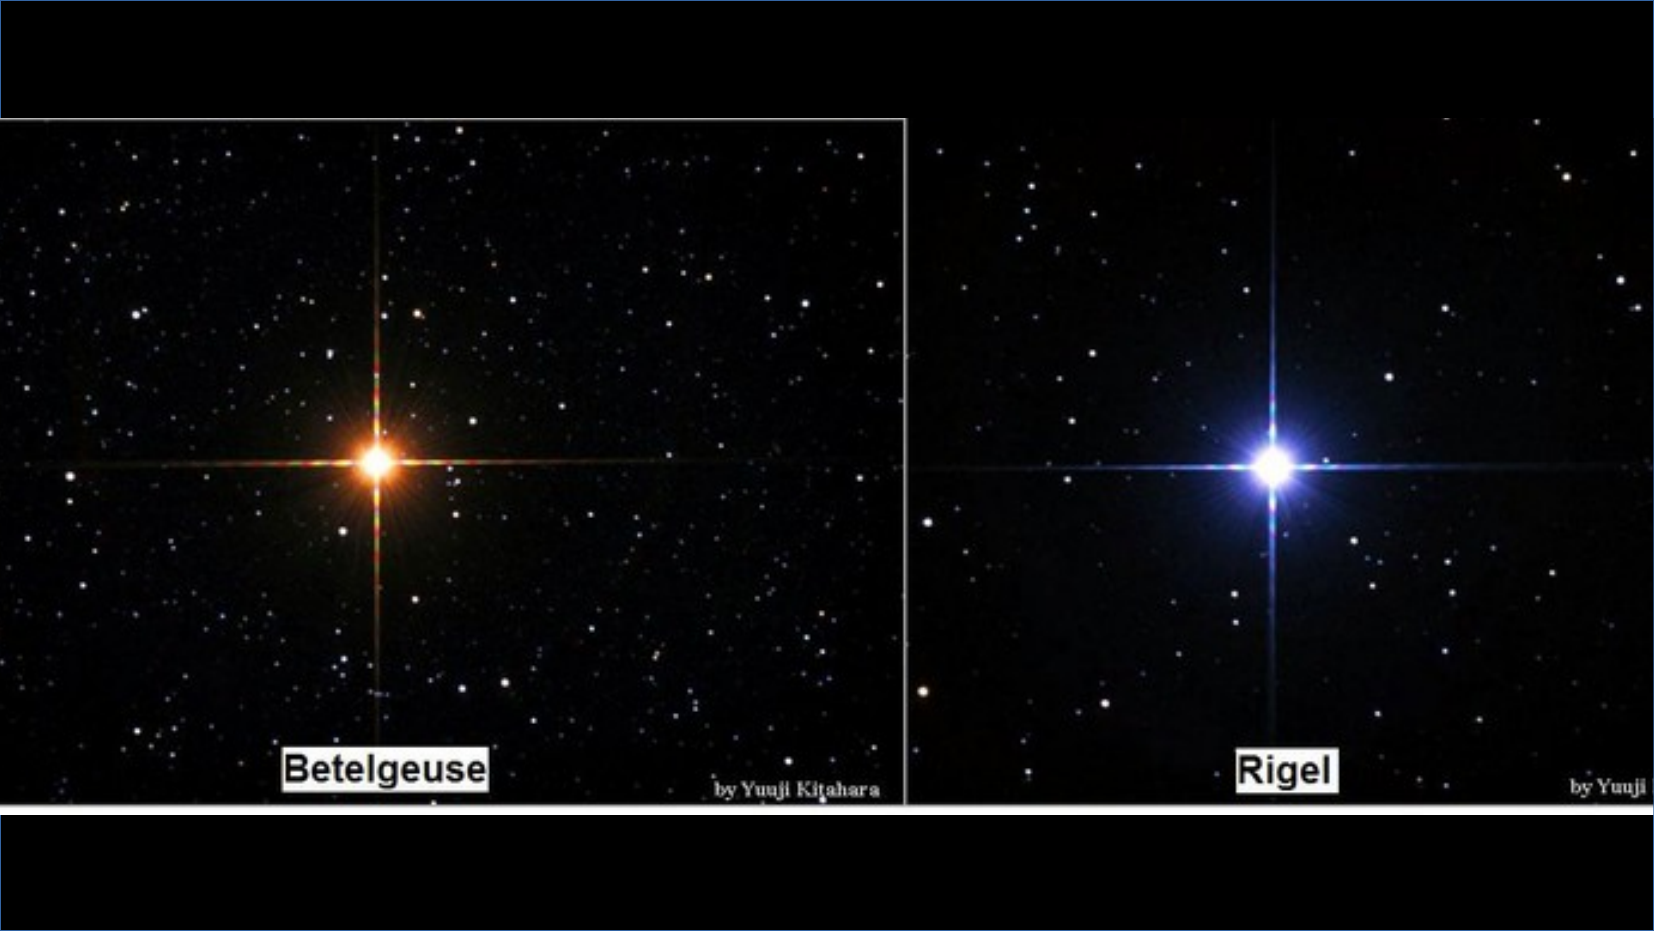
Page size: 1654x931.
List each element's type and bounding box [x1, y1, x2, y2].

text_box [0, 0, 1654, 118]
text_box [0, 815, 1654, 931]
picture [0, 118, 1654, 815]
